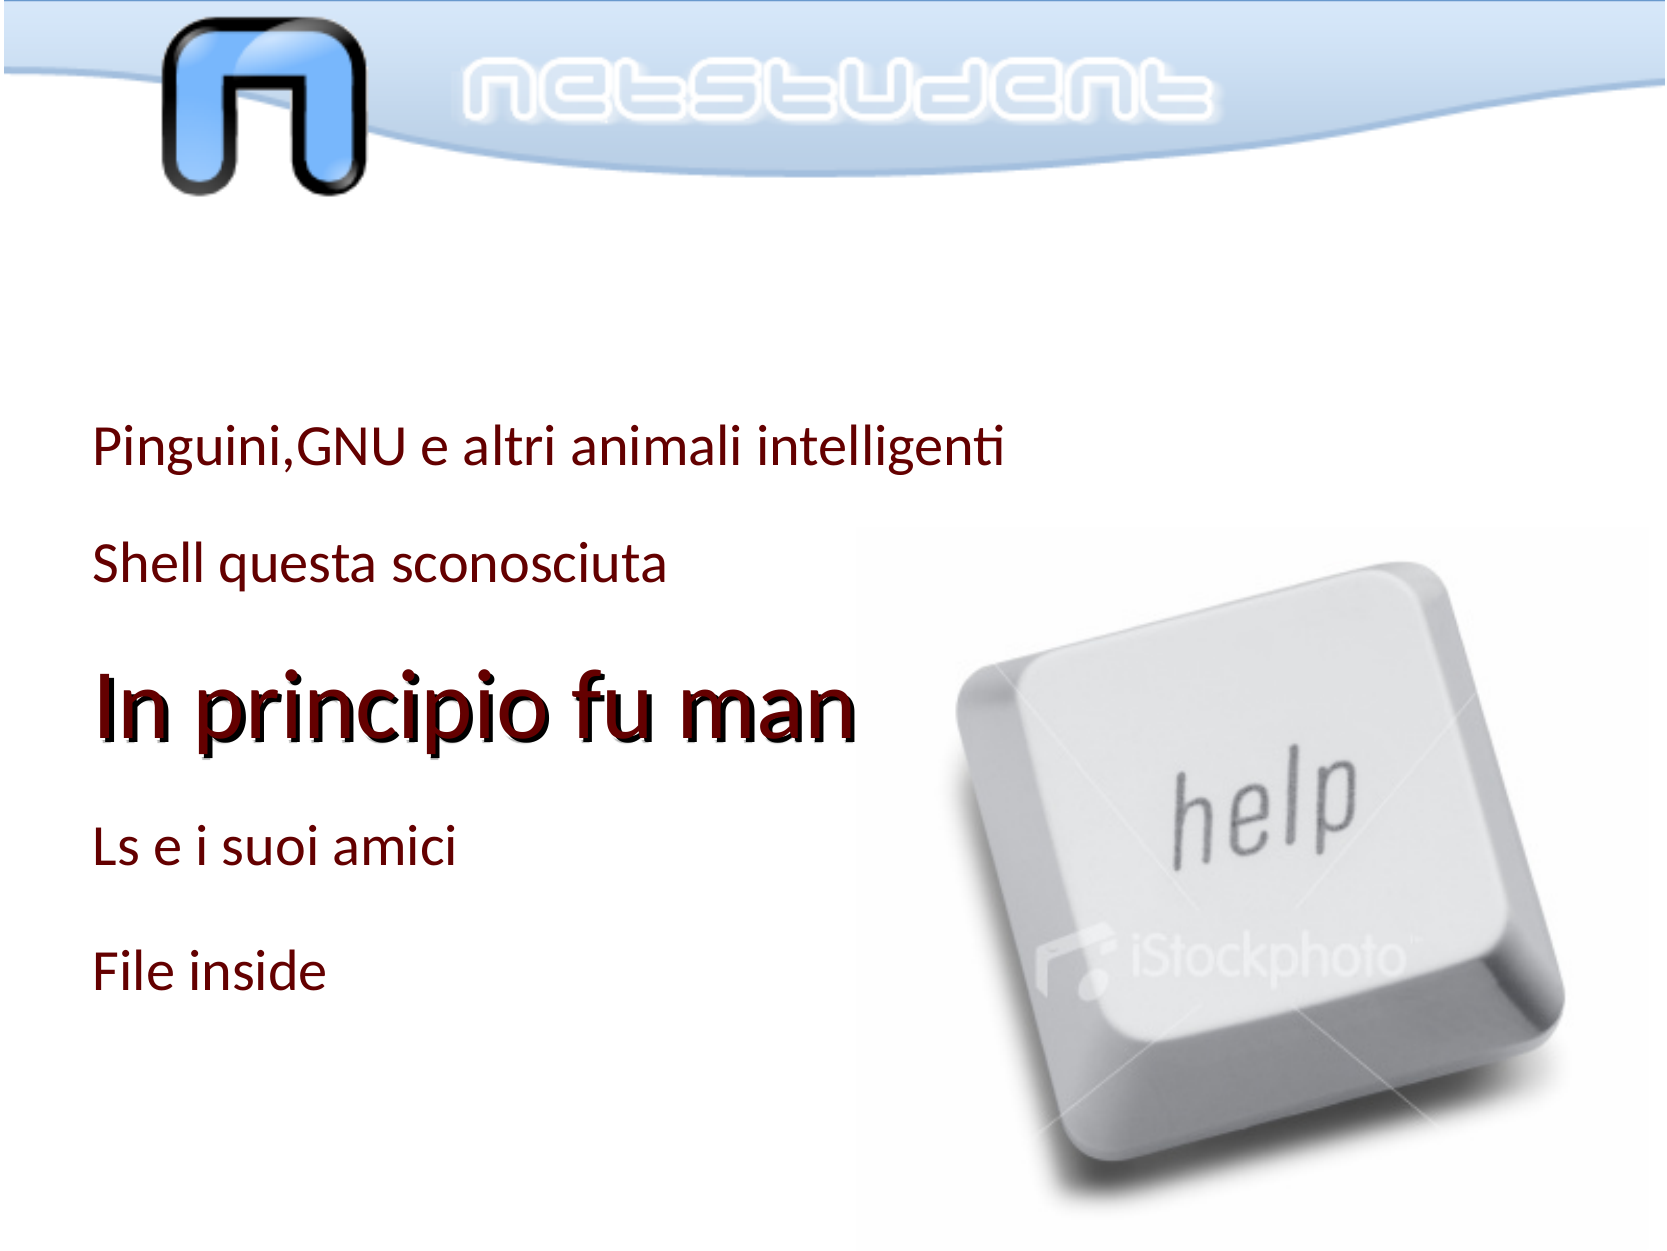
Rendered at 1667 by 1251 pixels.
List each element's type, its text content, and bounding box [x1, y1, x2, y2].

title Pinguini,GNU e altri animali intelligenti Shell questa sconosciuta In principio fu man Ls e i suoi amici File inside [86, 300, 1272, 1127]
picture [0, 0, 1667, 1251]
